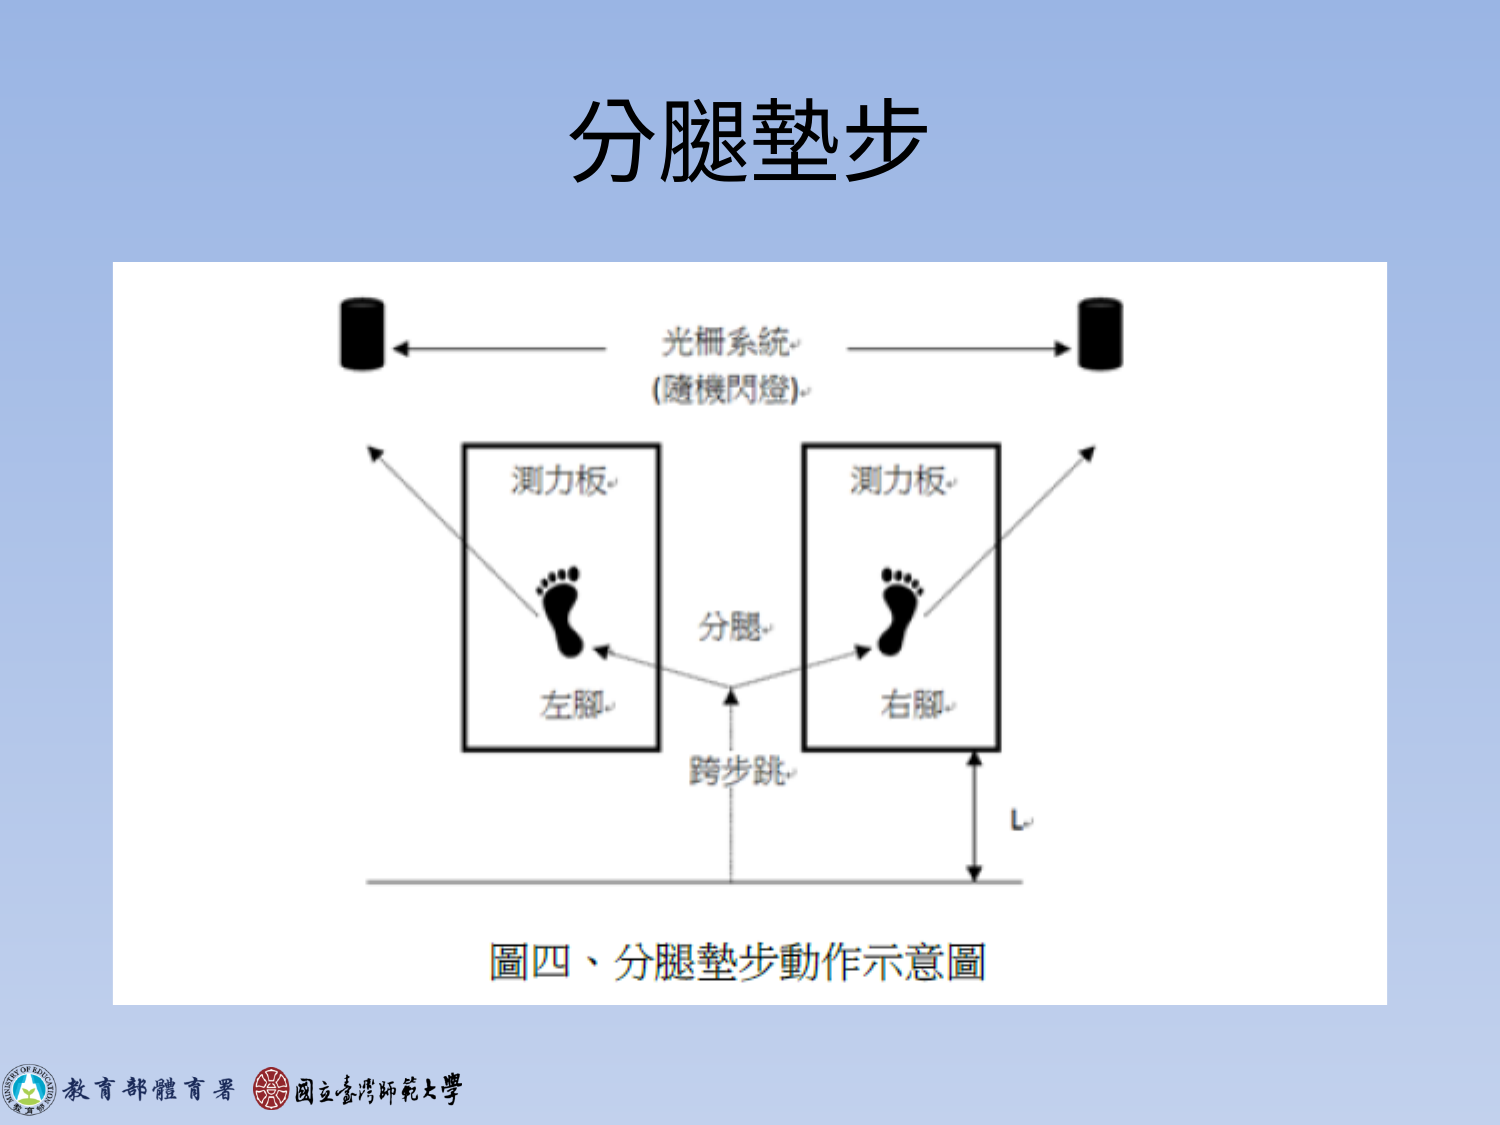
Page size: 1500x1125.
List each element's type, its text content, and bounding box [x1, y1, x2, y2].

title 分腿墊步 [75, 45, 1426, 233]
picture [112, 262, 1388, 1005]
